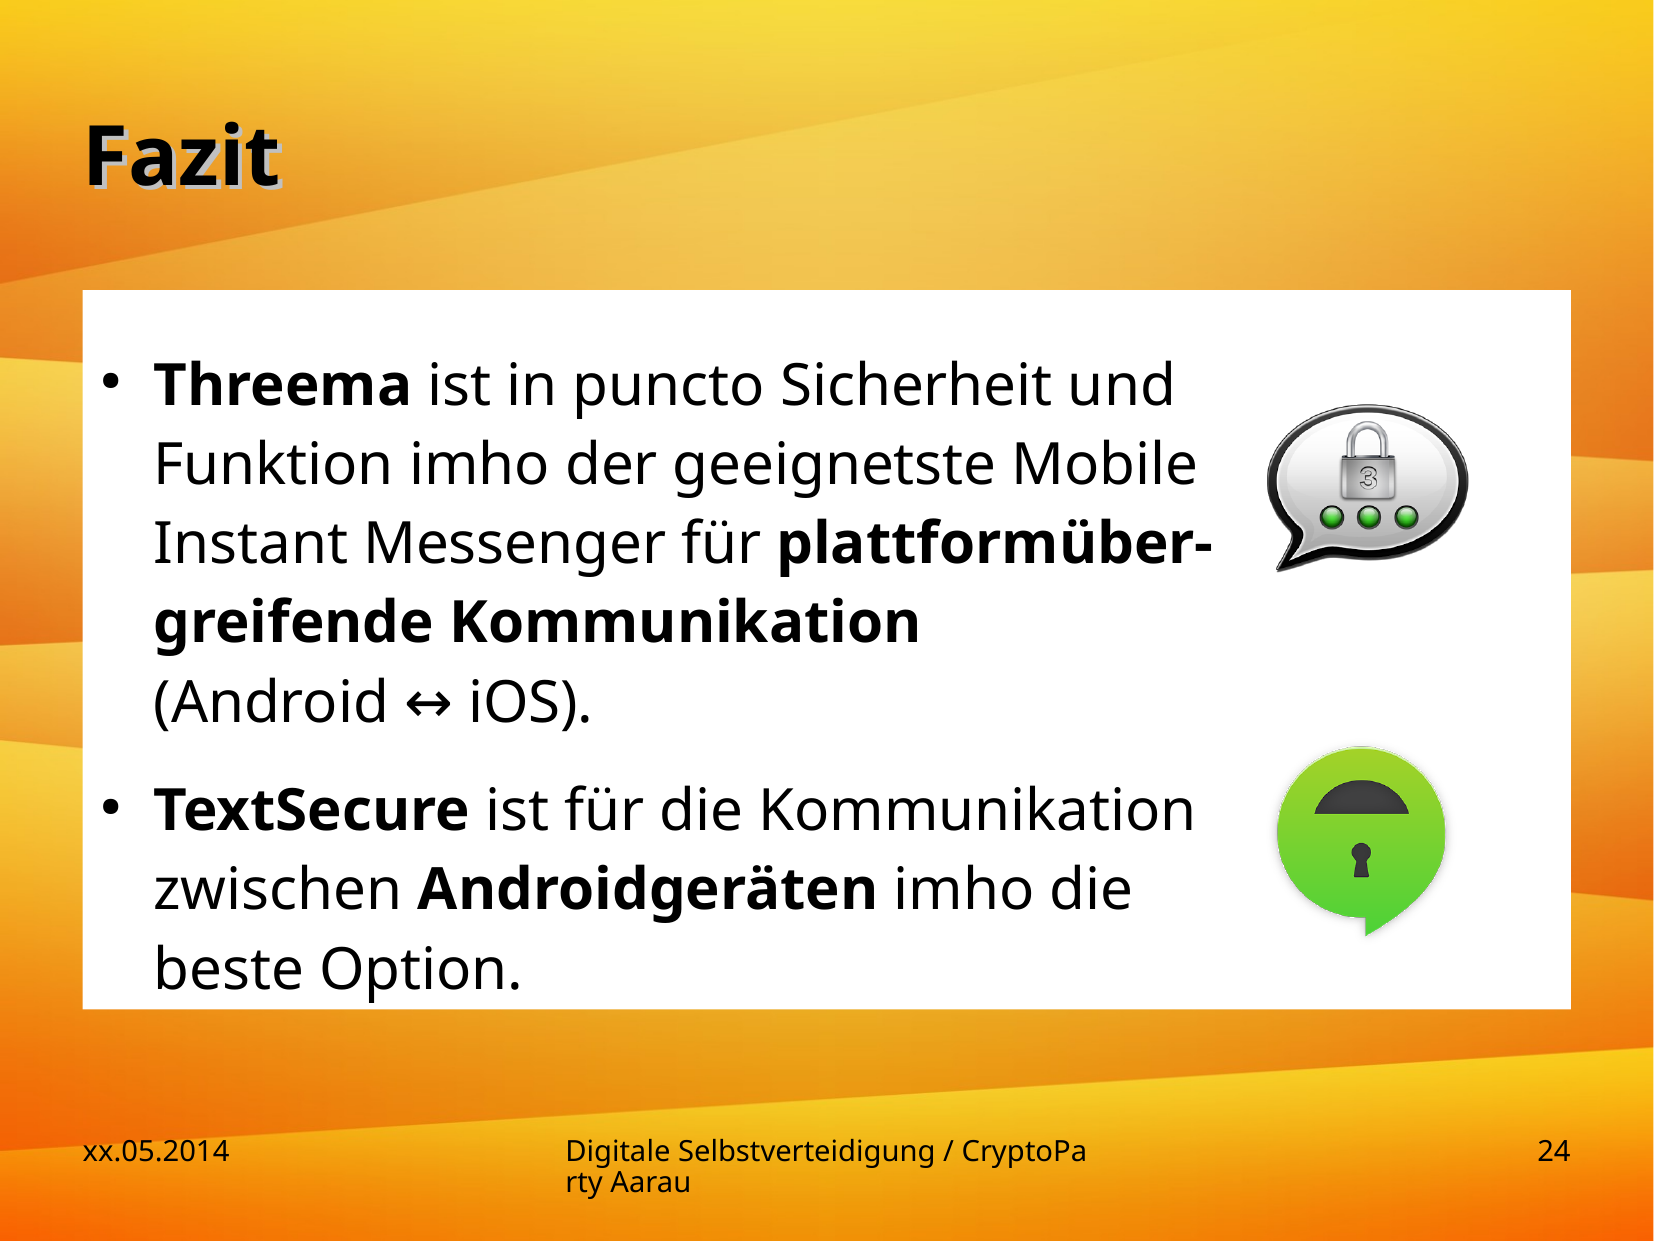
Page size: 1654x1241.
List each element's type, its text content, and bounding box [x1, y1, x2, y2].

picture [0, 0, 1654, 1241]
list Threema ist in puncto Sicherheit und Funktion imho der geeignetste Mobile Instant Messenger für plattformüber- greifende Kommunikation (Android ↔ iOS). TextSecure ist für die Kommunikation zwischen Androidgeräten imho die beste Option. [82, 290, 1571, 1010]
title Fazit [82, 49, 1571, 257]
